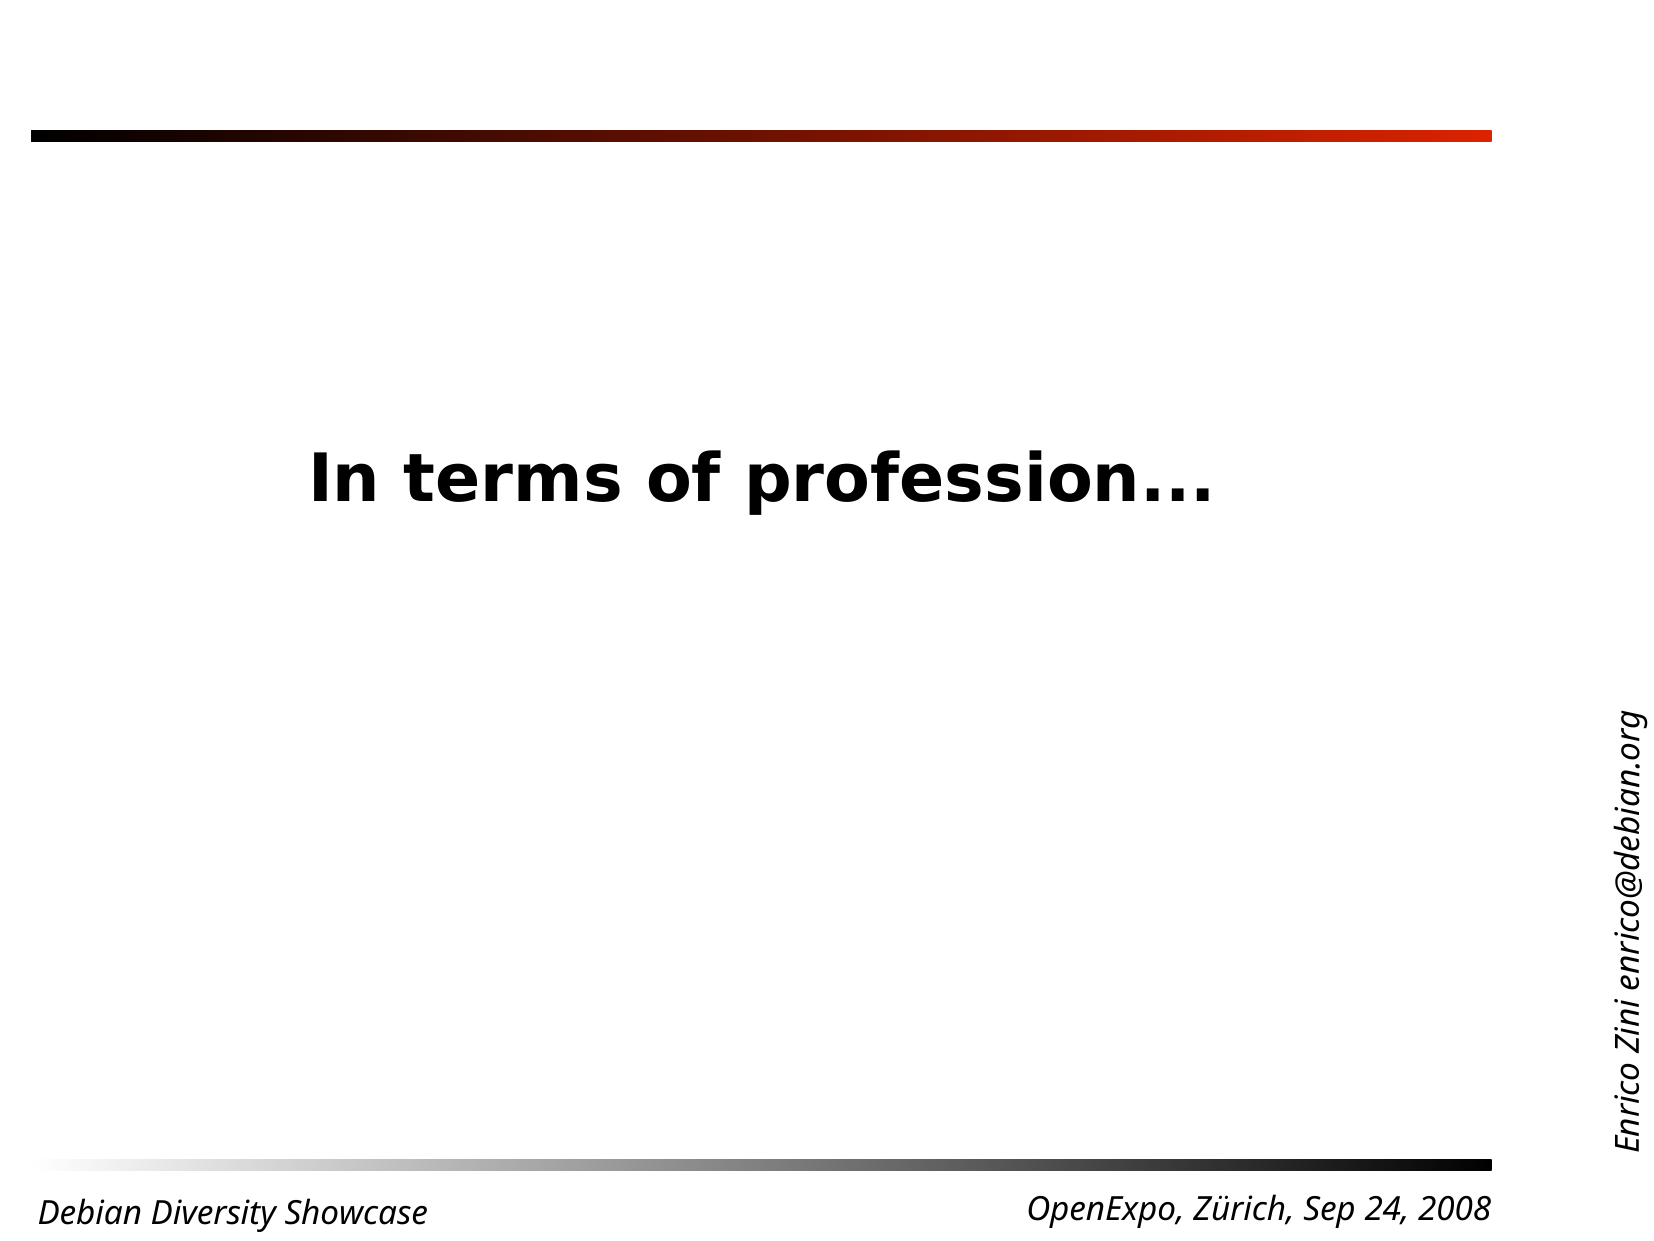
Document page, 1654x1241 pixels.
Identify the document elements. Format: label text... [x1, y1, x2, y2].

text_box In terms of profession... [30, 439, 1495, 517]
